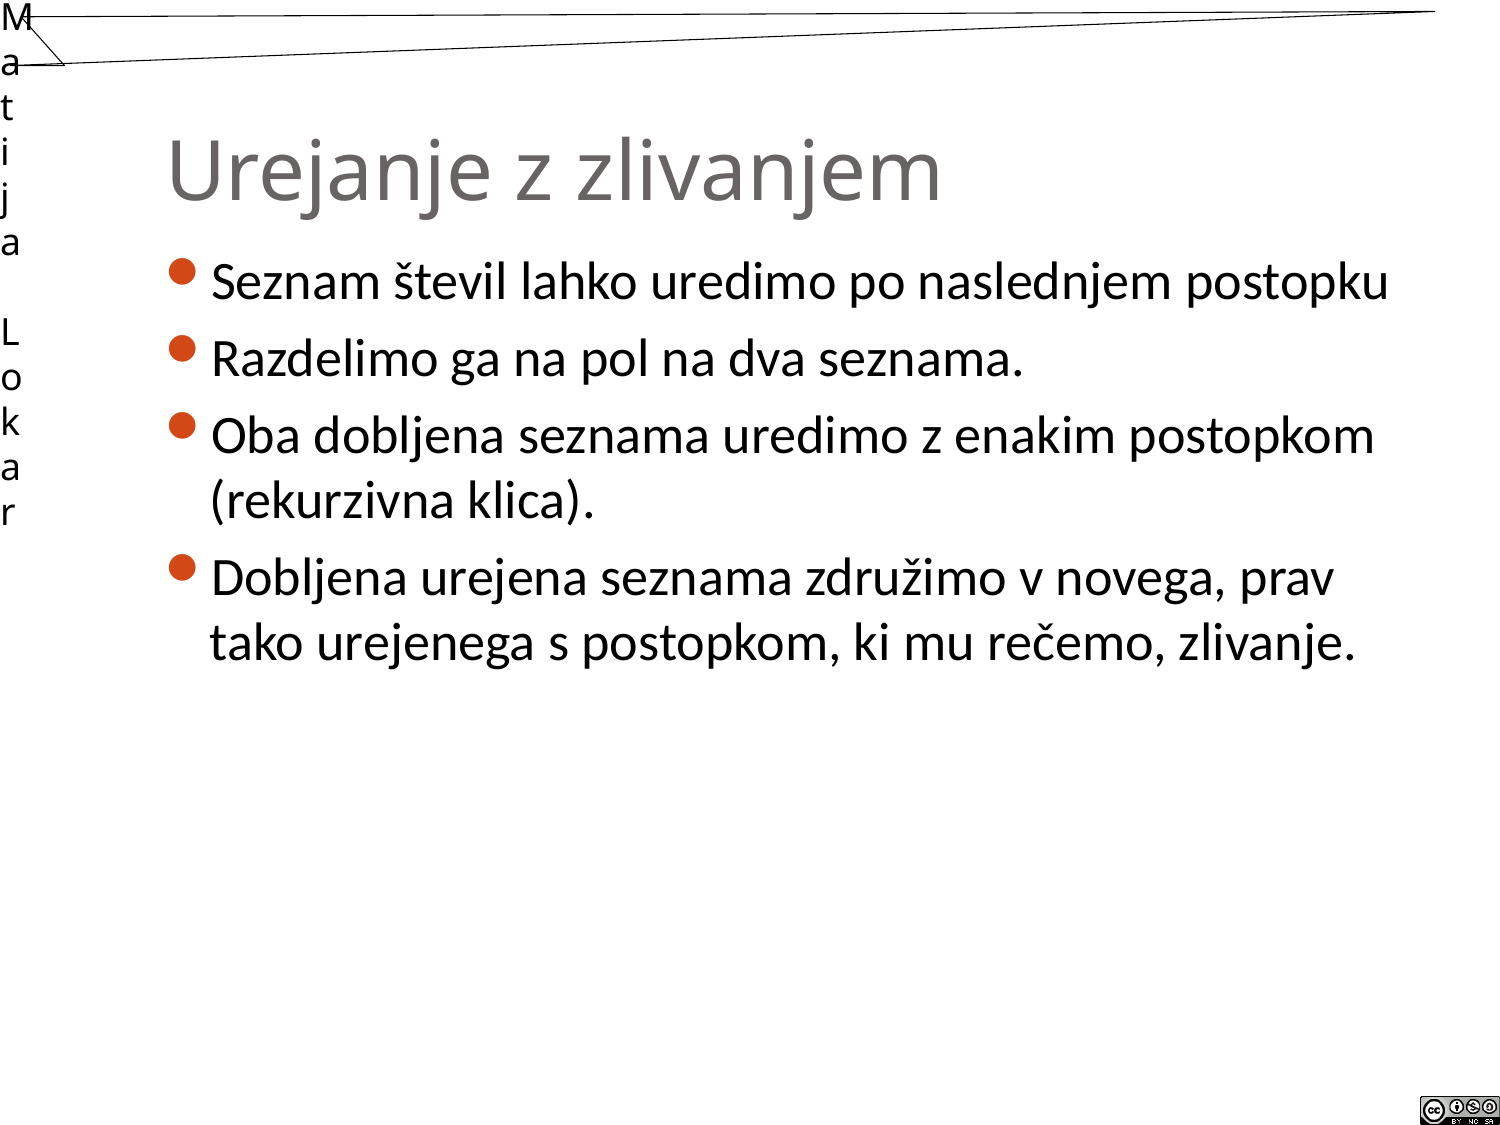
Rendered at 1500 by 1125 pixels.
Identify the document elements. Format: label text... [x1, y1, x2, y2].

picture [1420, 1096, 1500, 1125]
title Urejanje z zlivanjem [150, 45, 1425, 233]
list Seznam števil lahko uredimo po naslednjem postopku Razdelimo ga na pol na dva seznama. Oba dobljena seznama uredimo z enakim postopkom (rekurzivna klica). Dobljena urejena seznama združimo v novega, prav tako urejenega s postopkom, ki mu rečemo, zlivanje. [150, 237, 1425, 988]
